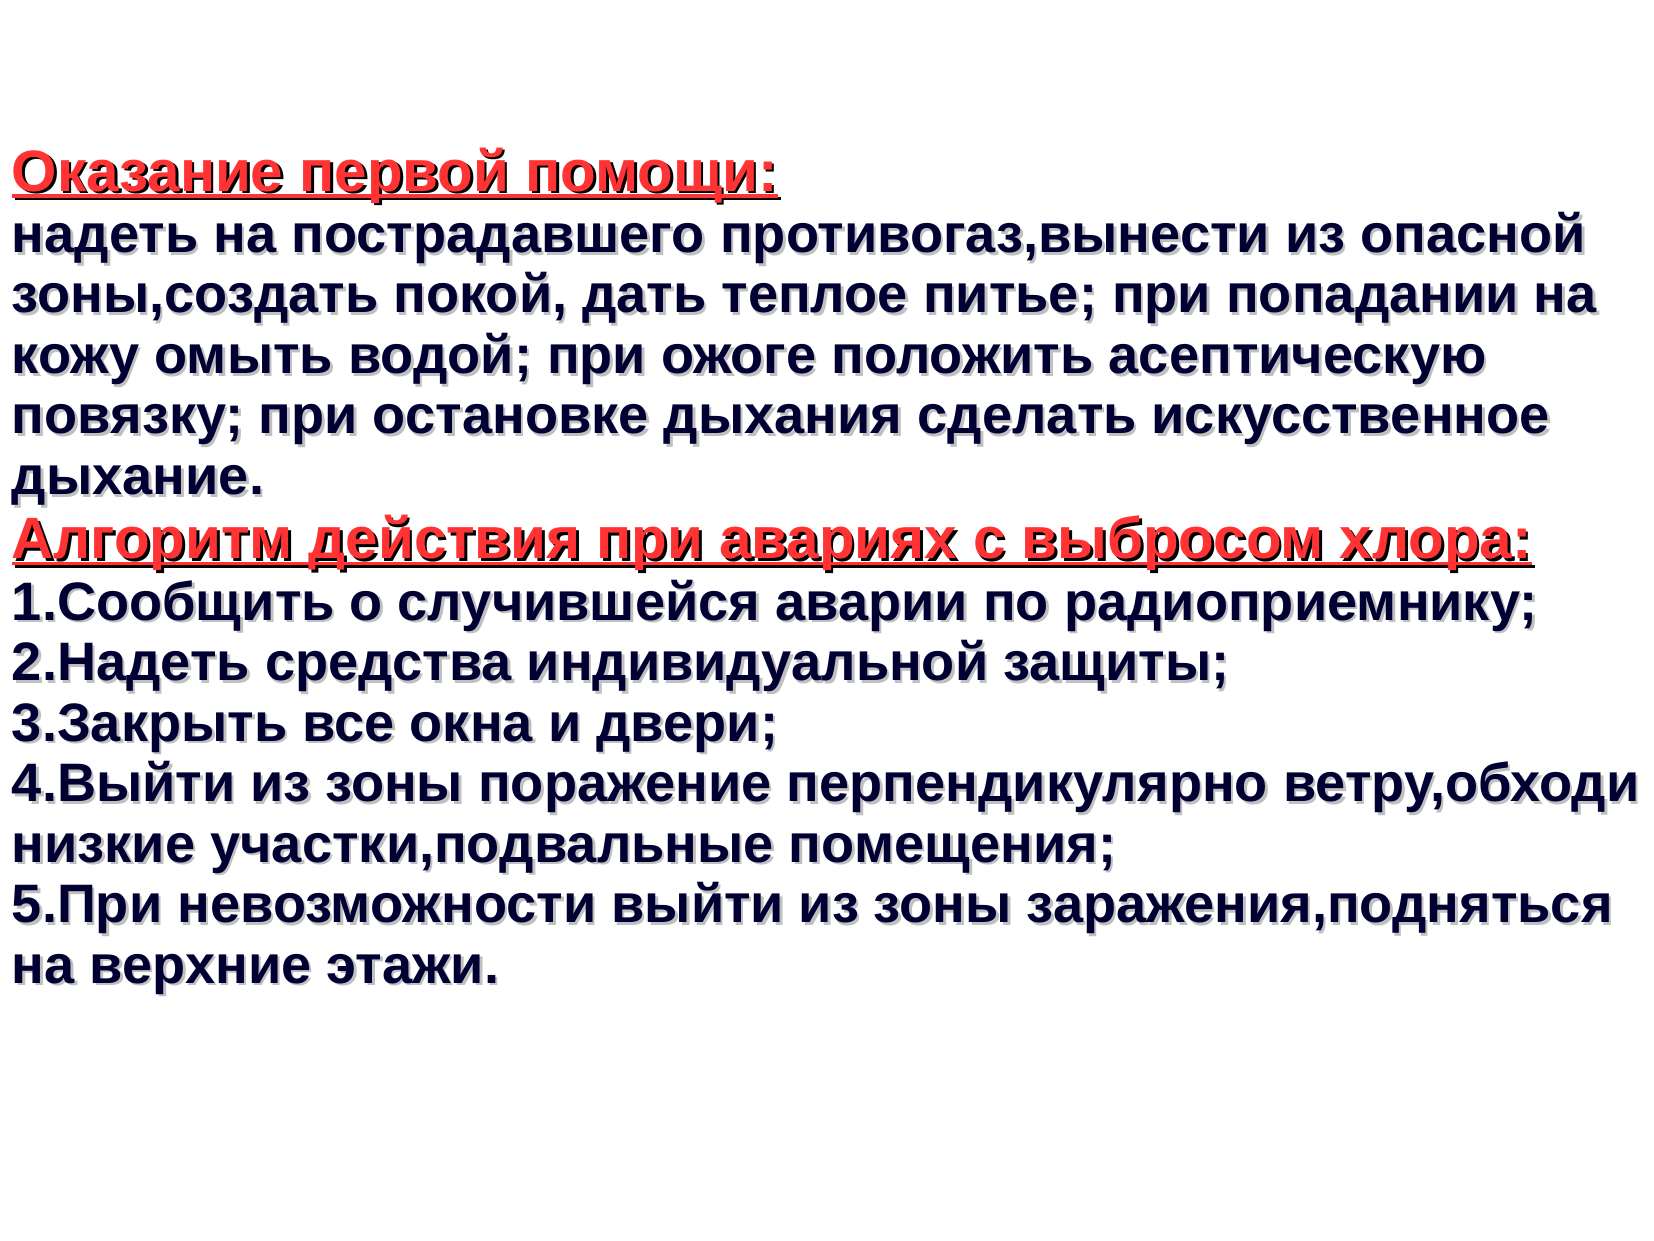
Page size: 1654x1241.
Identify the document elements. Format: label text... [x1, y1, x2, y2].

subtitle Оказание первой помощи: надеть на пострадавшего противогаз,вынести из опасной зоны,создать покой, дать теплое питье; при попадании на кожу омыть водой; при ожоге положить асептическую повязку; при остановке дыхания сделать искусственное дыхание. Алгоритм действия при авариях с выбросом хлора: 1.Сообщить о случившейся аварии по радиоприемнику; 2.Надеть средства индивидуальной защиты; 3.Закрыть все окна и двери; 4.Выйти из зоны поражение перпендикулярно ветру,обходи низкие участки,подвальные помещения; 5.При невозможности выйти из зоны заражения,подняться на верхние этажи. [11, 35, 1642, 1159]
